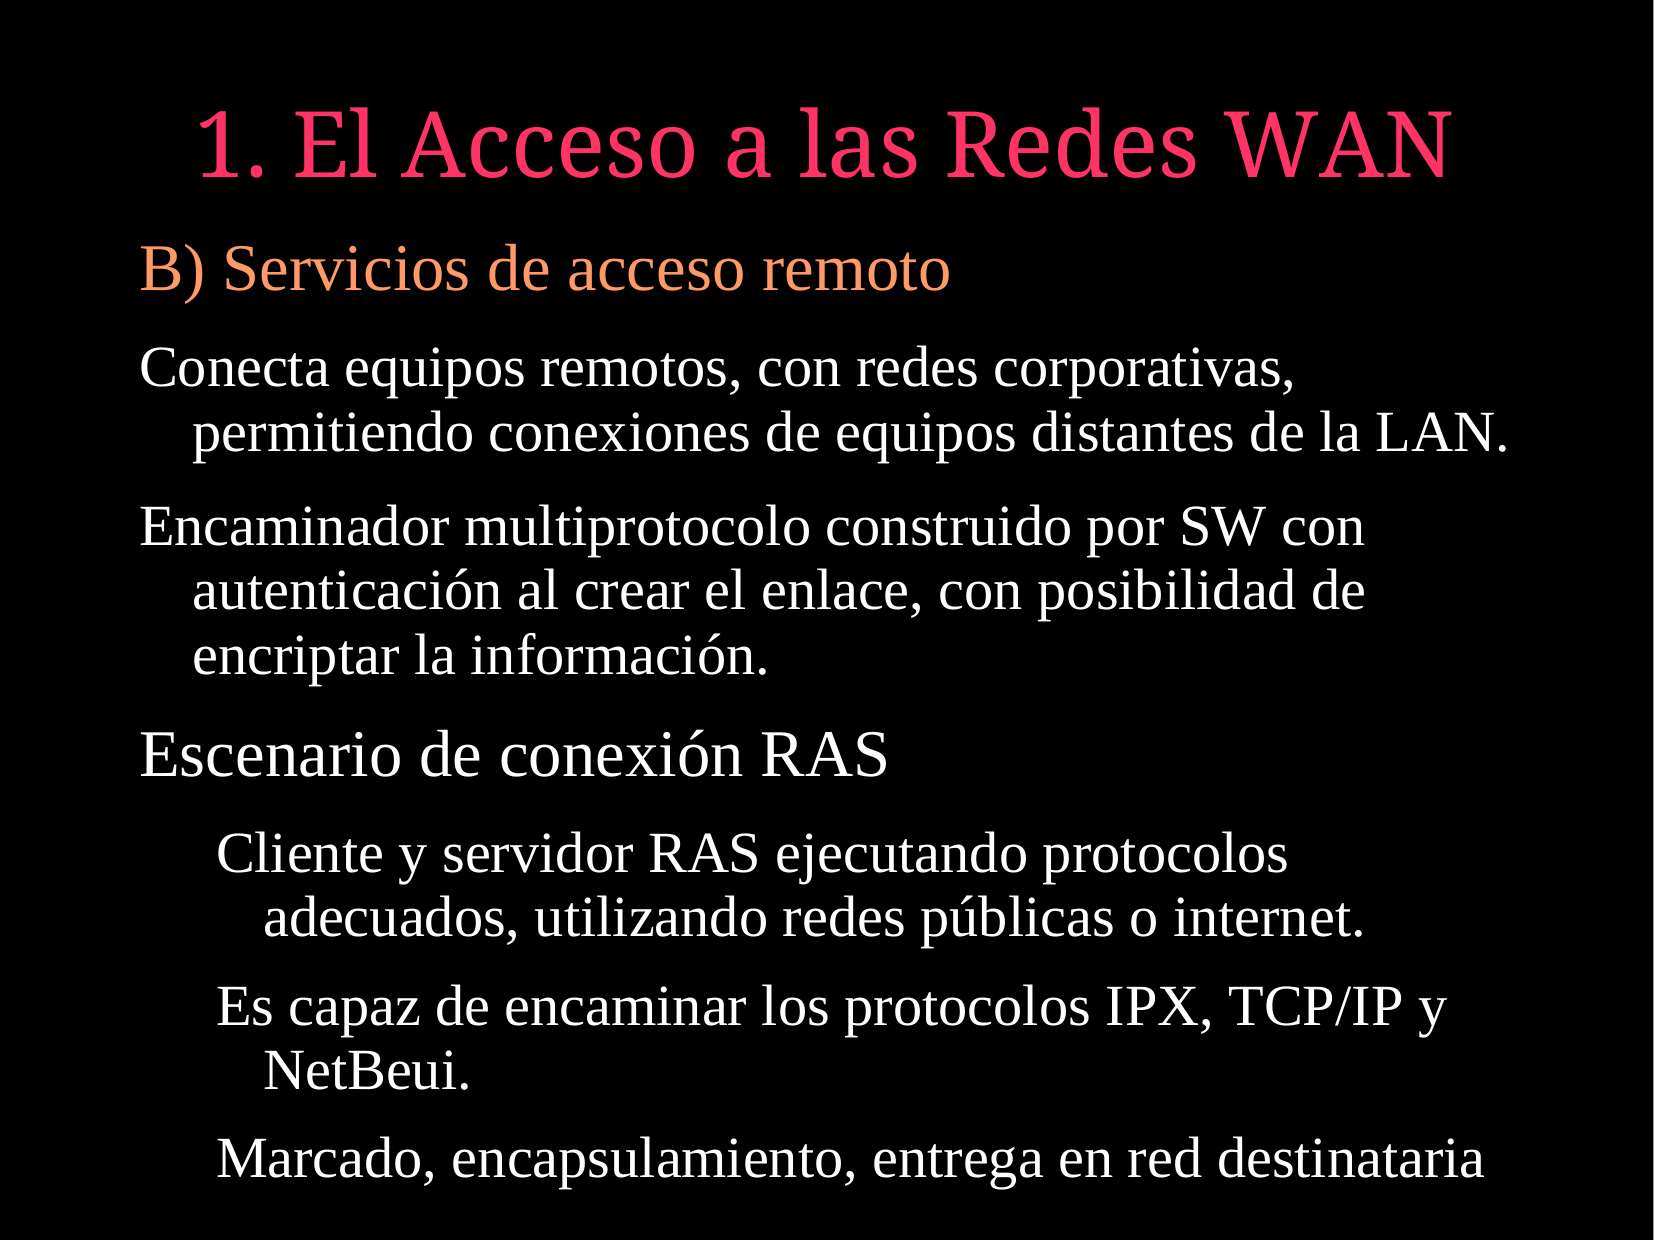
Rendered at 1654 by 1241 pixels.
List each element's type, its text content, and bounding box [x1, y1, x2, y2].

list B) Servicios de acceso remoto Conecta equipos remotos, con redes corporativas, permitiendo conexiones de equipos distantes de la LAN. Encaminador multiprotocolo construido por SW con autenticación al crear el enlace, con posibilidad de encriptar la información. Escenario de conexión RAS Cliente y servidor RAS ejecutando protocolos adecuados, utilizando redes públicas o internet. Es capaz de encaminar los protocolos IPX, TCP/IP y NetBeui. Marcado, encapsulamiento, entrega en red destinataria [121, 231, 1534, 1200]
title 1. El Acceso a las Redes WAN [119, 38, 1532, 246]
